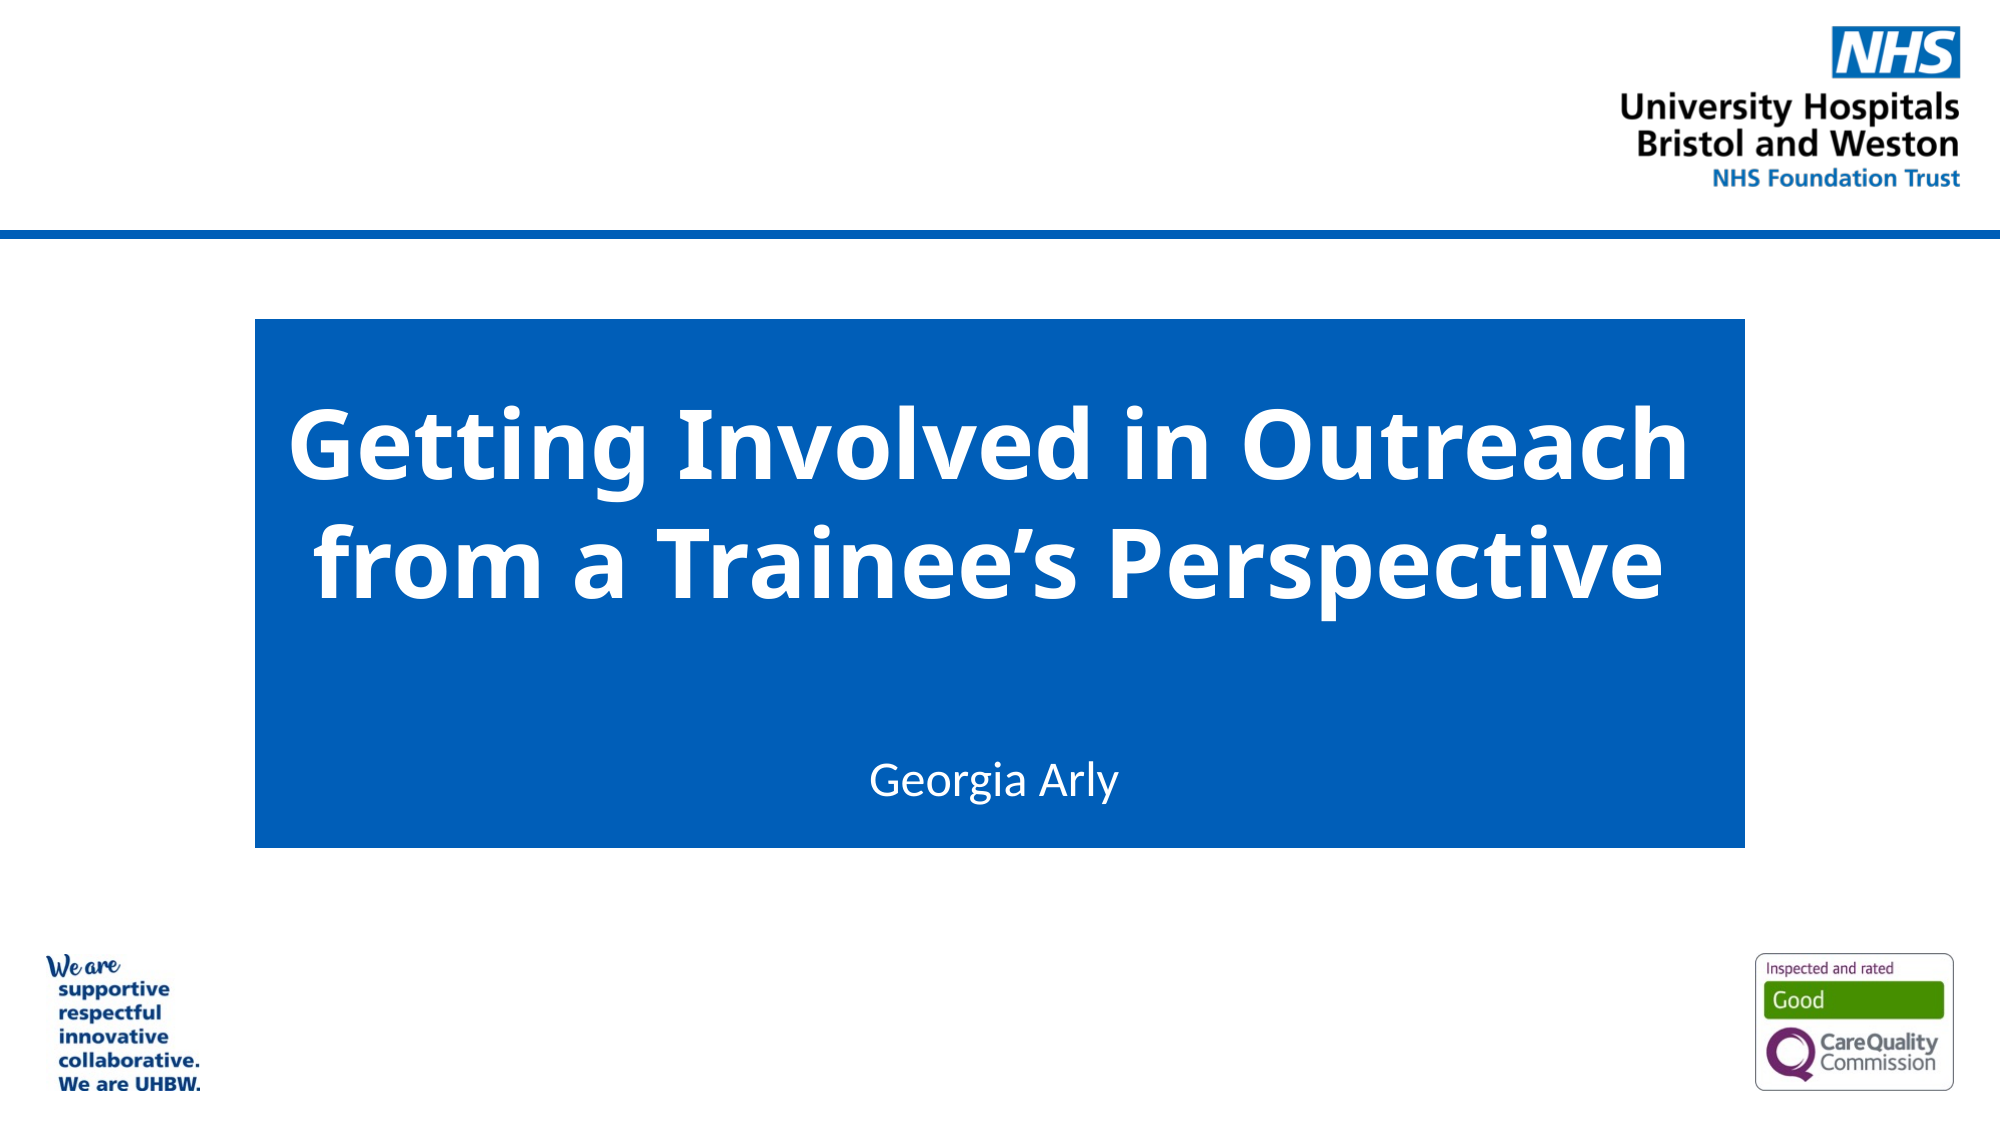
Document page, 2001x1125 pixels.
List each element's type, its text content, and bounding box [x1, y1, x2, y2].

title Getting Involved in Outreach from a Trainee’s Perspective [240, 372, 1741, 630]
subtitle Georgia Arly [249, 752, 1750, 848]
